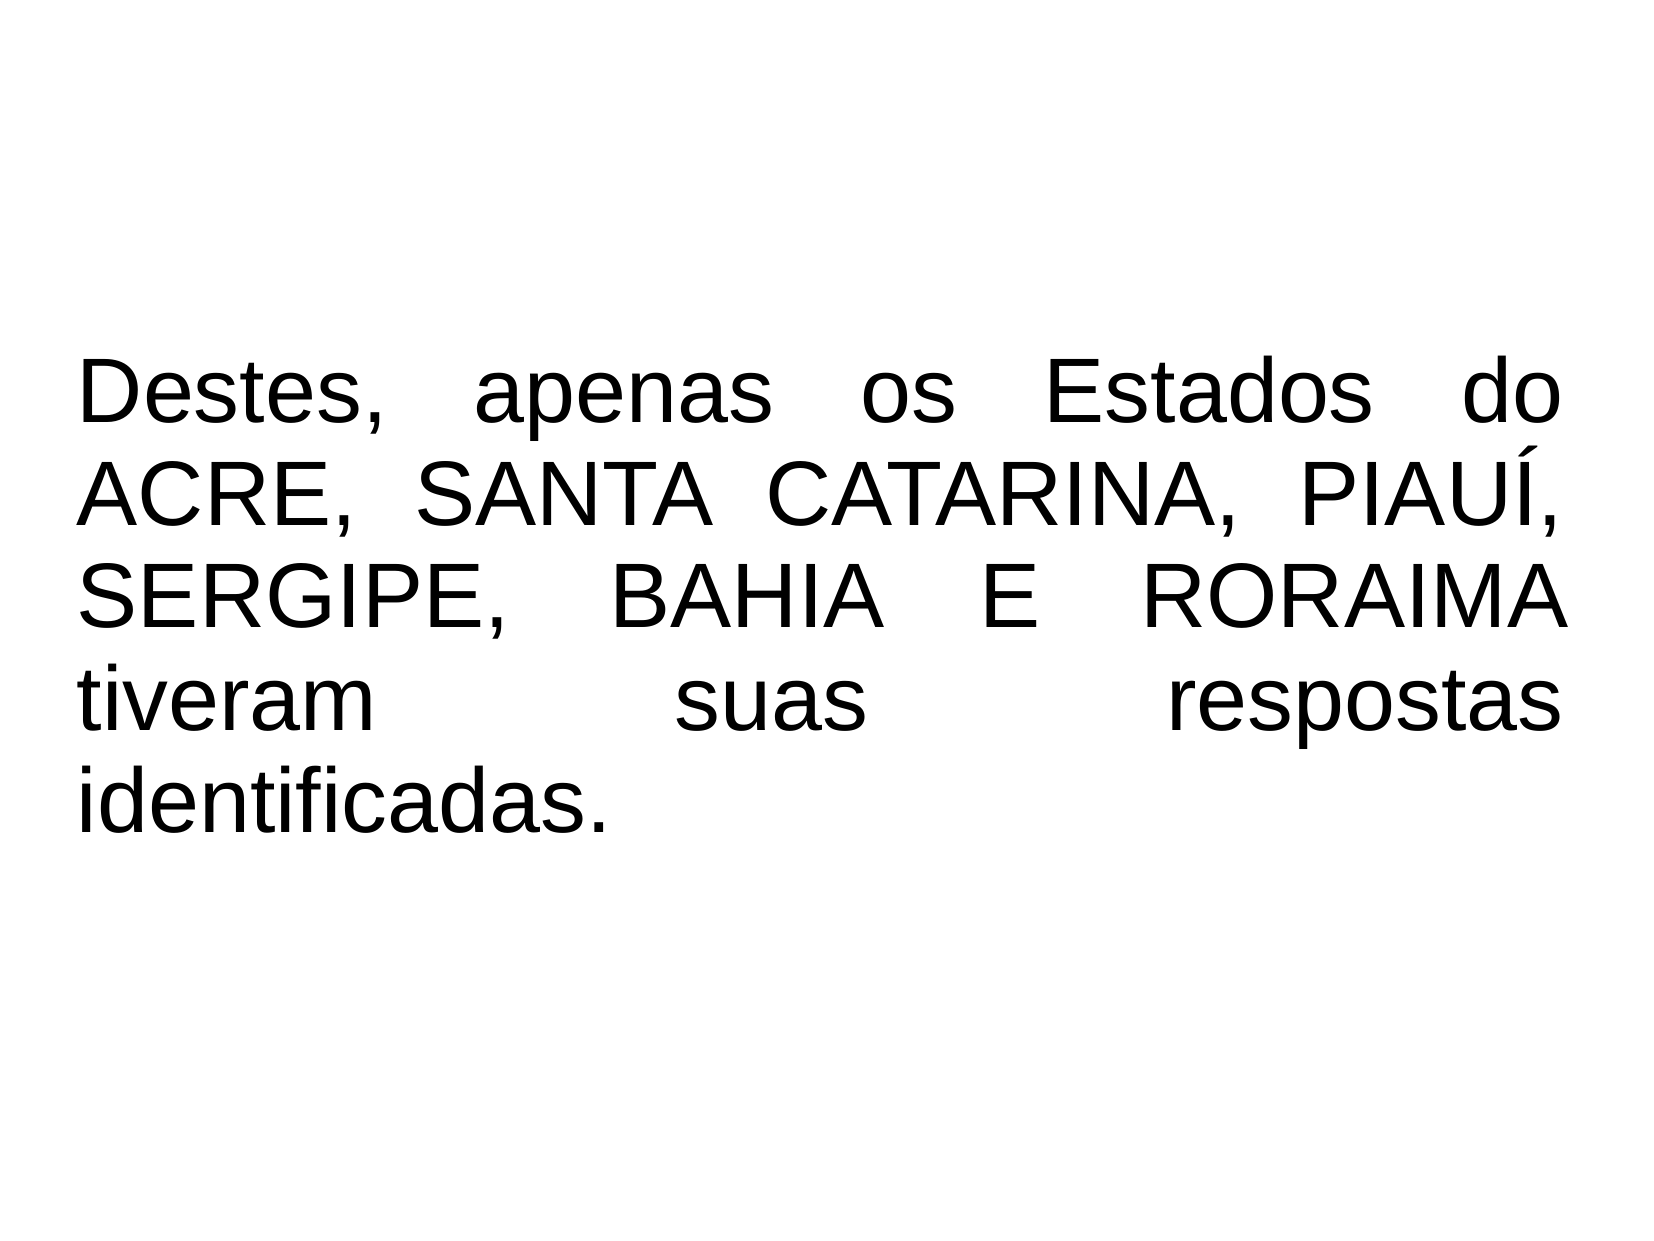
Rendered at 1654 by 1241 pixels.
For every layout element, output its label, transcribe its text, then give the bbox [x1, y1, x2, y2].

title Destes, apenas os Estados do ACRE, SANTA CATARINA, PIAUÍ, SERGIPE, BAHIA E RORAIMA tiveram suas respostas identificadas. [76, 177, 1565, 1015]
